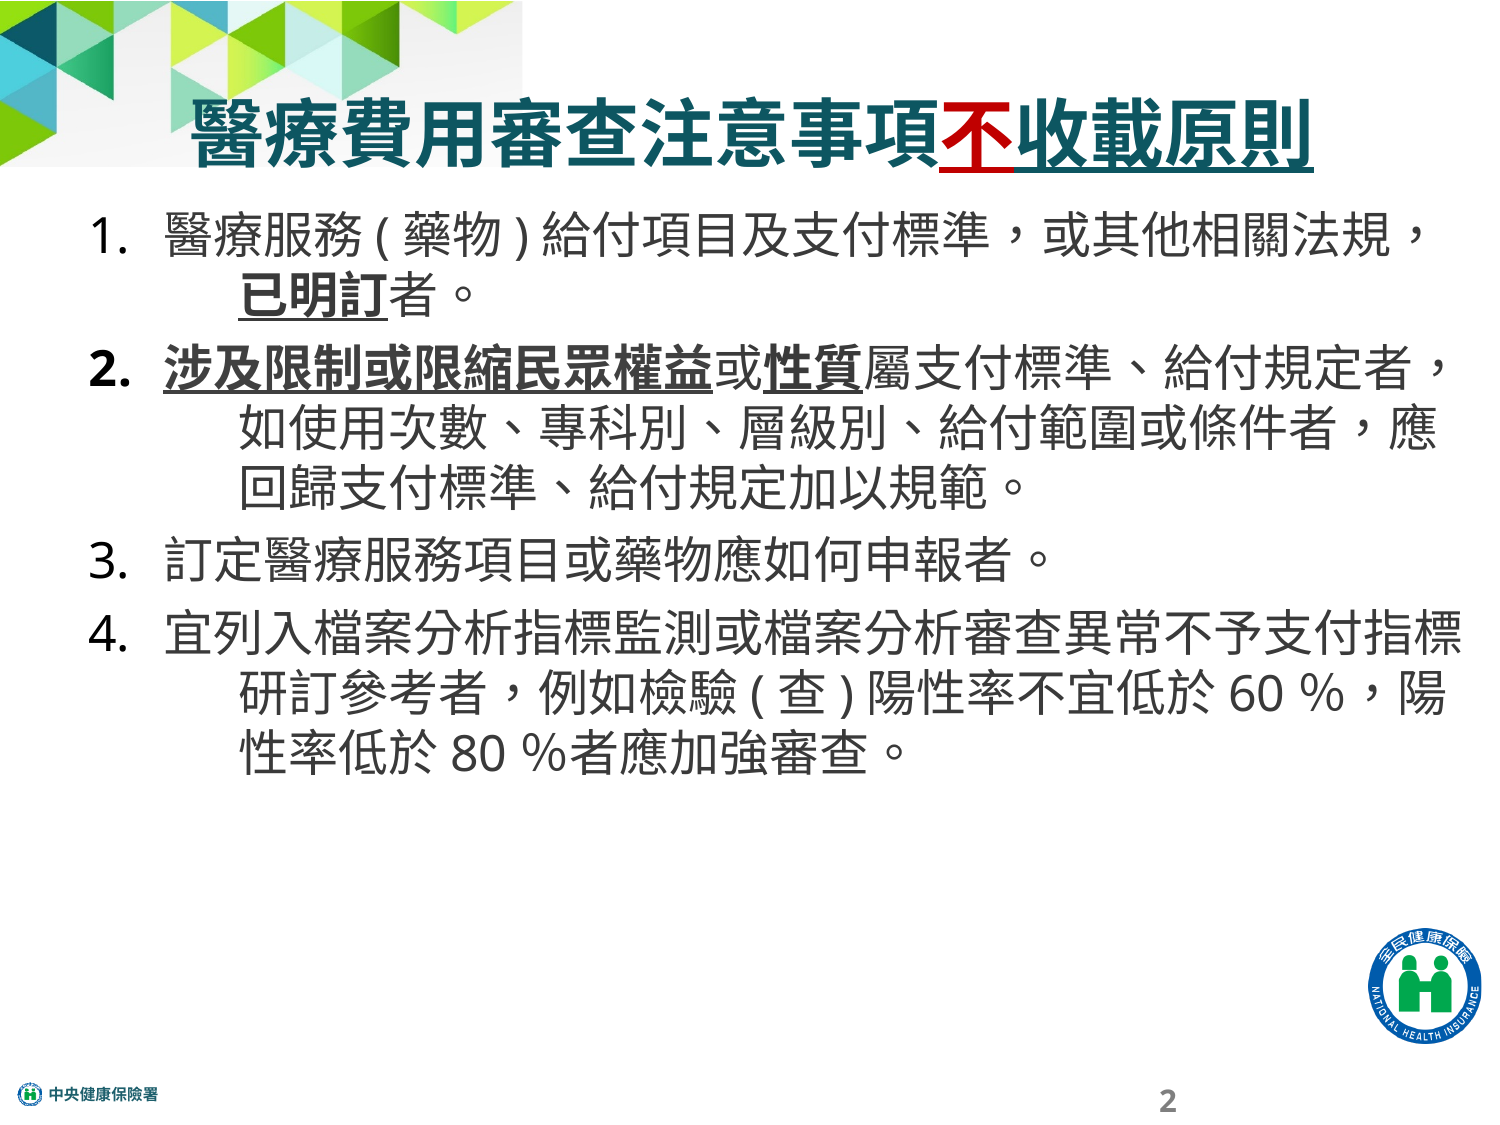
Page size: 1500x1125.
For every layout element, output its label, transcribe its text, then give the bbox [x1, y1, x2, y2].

title 醫療費用審查注意事項不收載原則 [76, 37, 1427, 196]
text_box 2 [1144, 1073, 1495, 1115]
list 醫療服務(藥物)給付項目及支付標準，或其他相關法規，已明訂者。 涉及限制或限縮民眾權益或性質屬支付標準、給付規定者，如使用次數、專科別、層級別、給付範圍或條件者，應回歸支付標準、給付規定加以規範。 訂定醫療服務項目或藥物應如何申報者。 宜列入檔案分析指標監測或檔案分析審查異常不予支付指標研訂參考者，例如檢驗(查)陽性率不宜低於60％，陽性率低於80％者應加強審查。 [73, 196, 1495, 1059]
